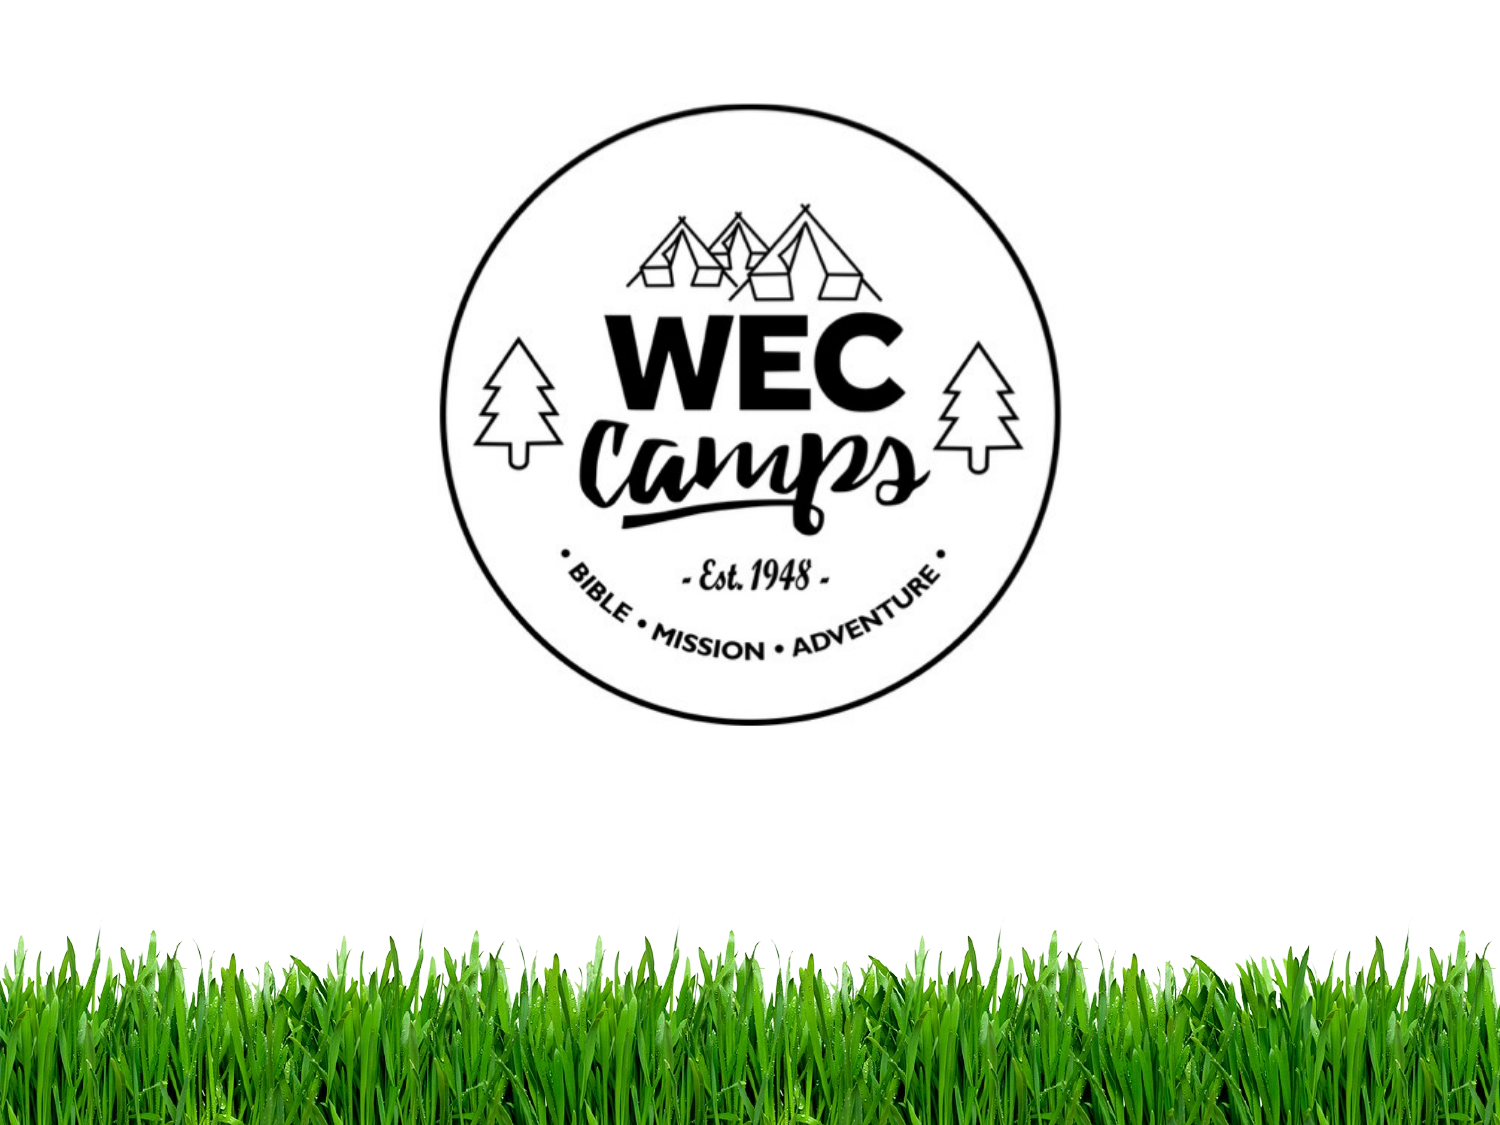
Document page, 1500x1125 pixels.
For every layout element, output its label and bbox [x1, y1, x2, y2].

picture [437, 102, 1063, 729]
picture [0, 908, 1500, 1125]
